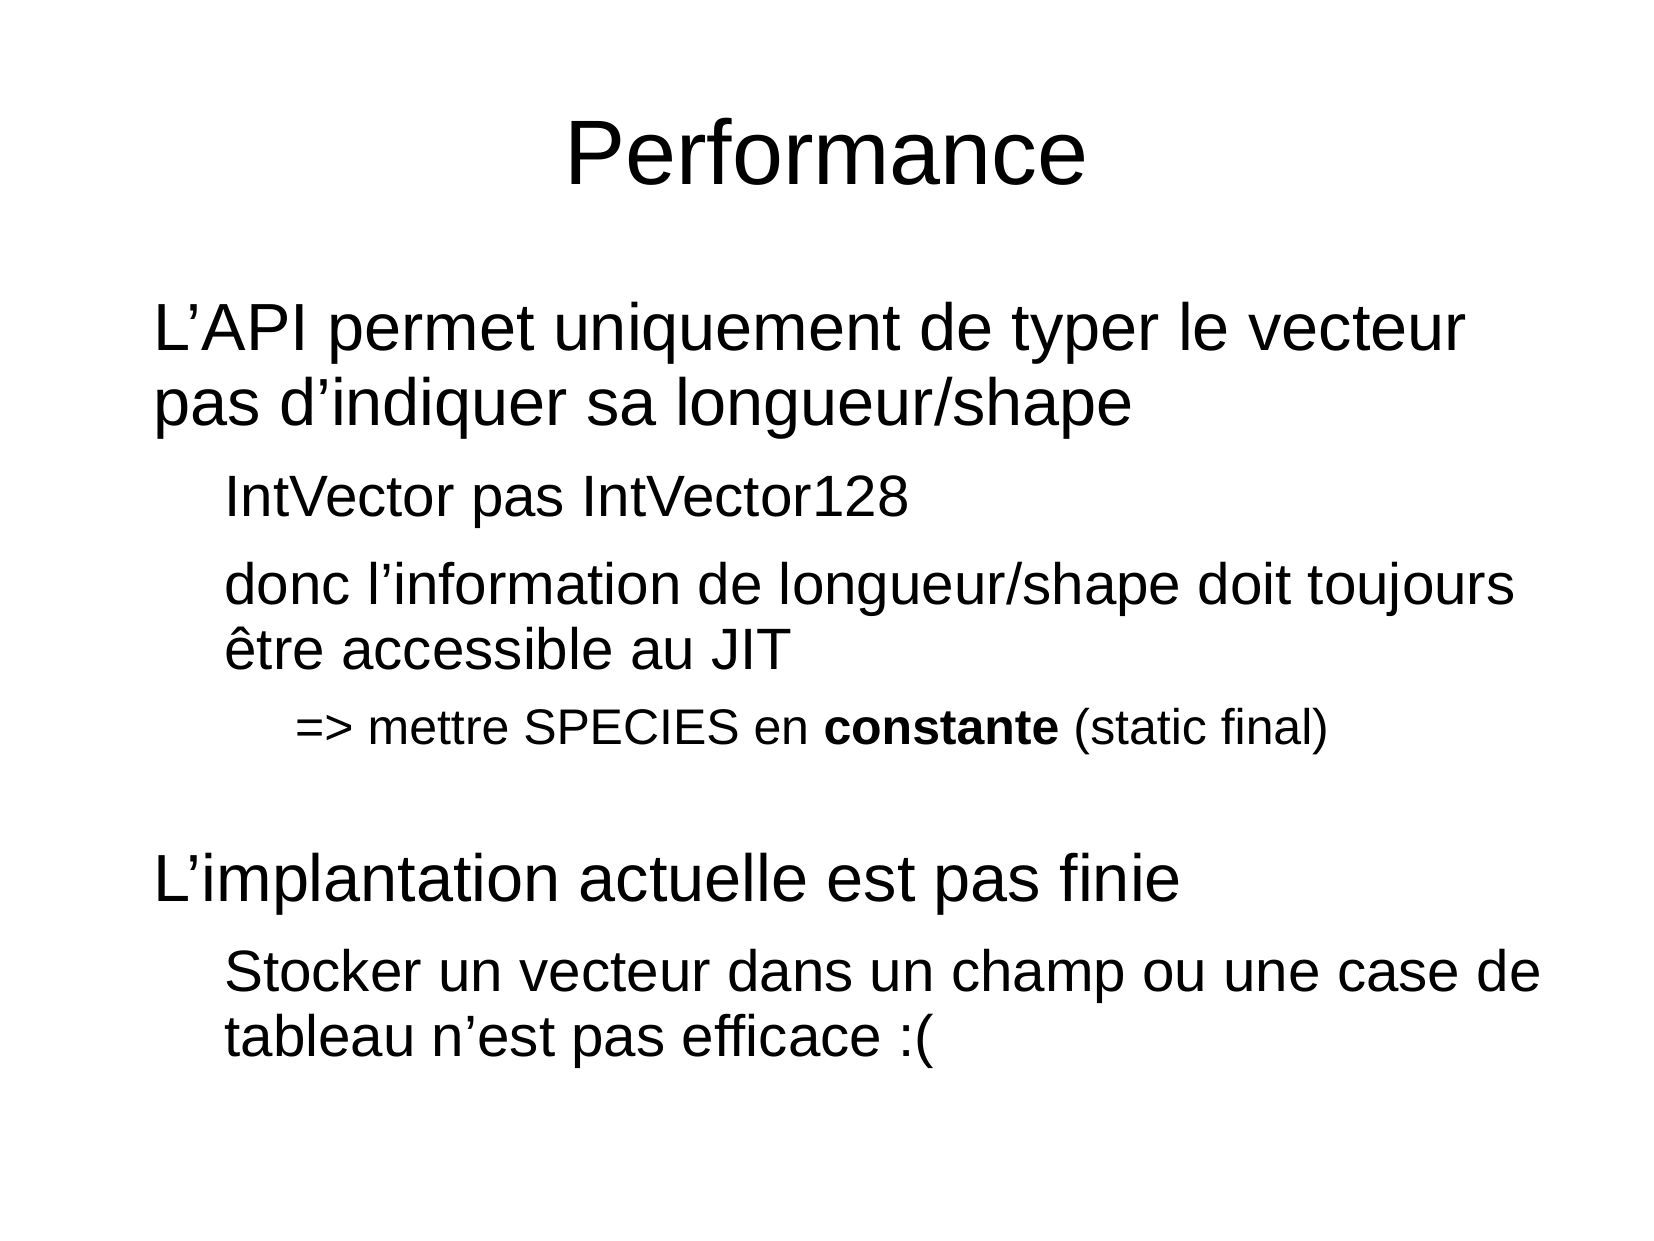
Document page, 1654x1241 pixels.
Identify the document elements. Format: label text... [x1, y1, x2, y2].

list L’API permet uniquement de typer le vecteur pas d’indiquer sa longueur/shape IntVector pas IntVector128 donc l’information de longueur/shape doit toujours être accessible au JIT => mettre SPECIES en constante (static final) L’implantation actuelle est pas finie Stocker un vecteur dans un champ ou une case de tableau n’est pas efficace :( [82, 290, 1571, 1156]
title Performance [82, 49, 1571, 257]
